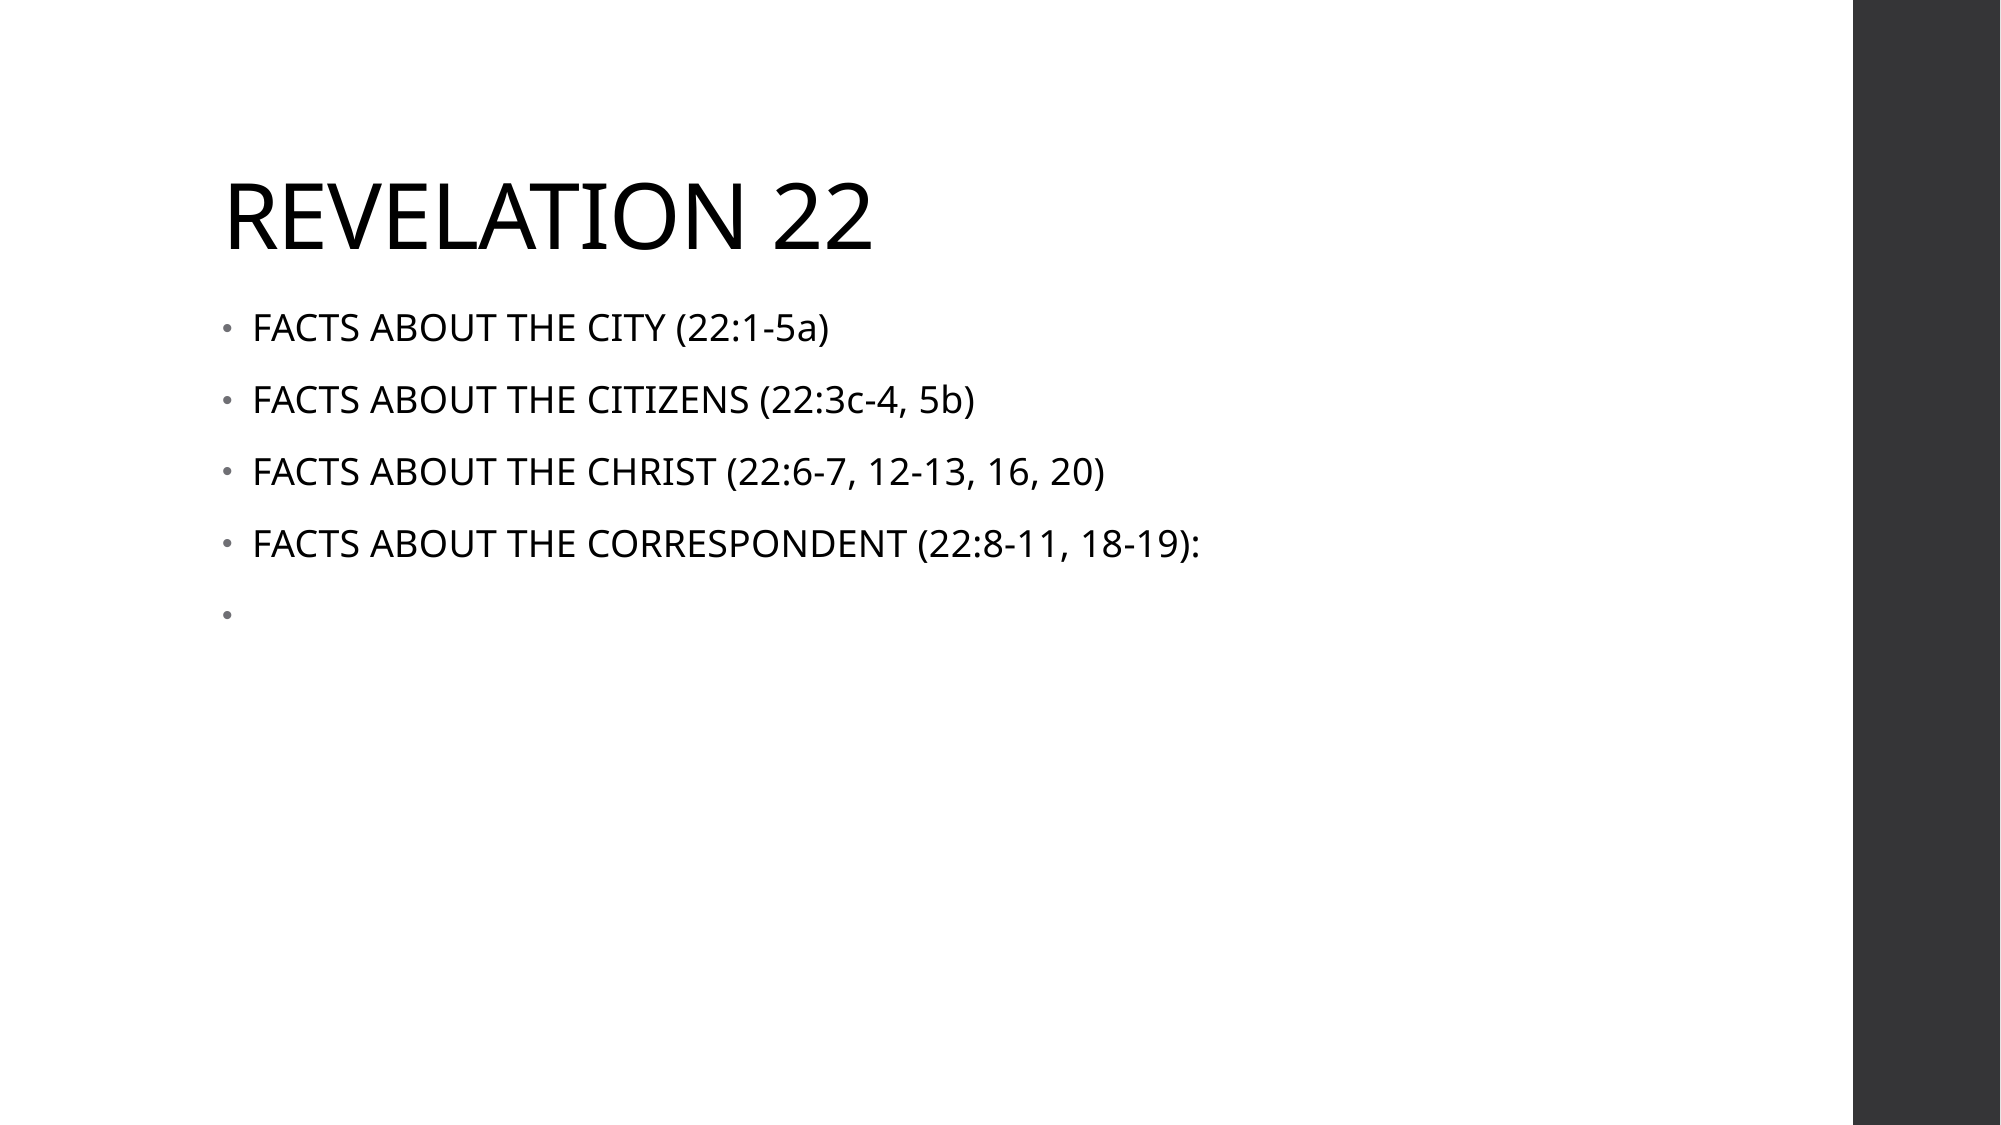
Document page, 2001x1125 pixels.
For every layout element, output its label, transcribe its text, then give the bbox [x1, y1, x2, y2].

title REVELATION 22 [206, 60, 1797, 278]
list FACTS ABOUT THE CITY (22:1-5a) FACTS ABOUT THE CITIZENS (22:3c-4, 5b) FACTS ABOUT THE CHRIST (22:6-7, 12-13, 16, 20) FACTS ABOUT THE CORRESPONDENT (22:8-11, 18-19): [206, 299, 1617, 1014]
